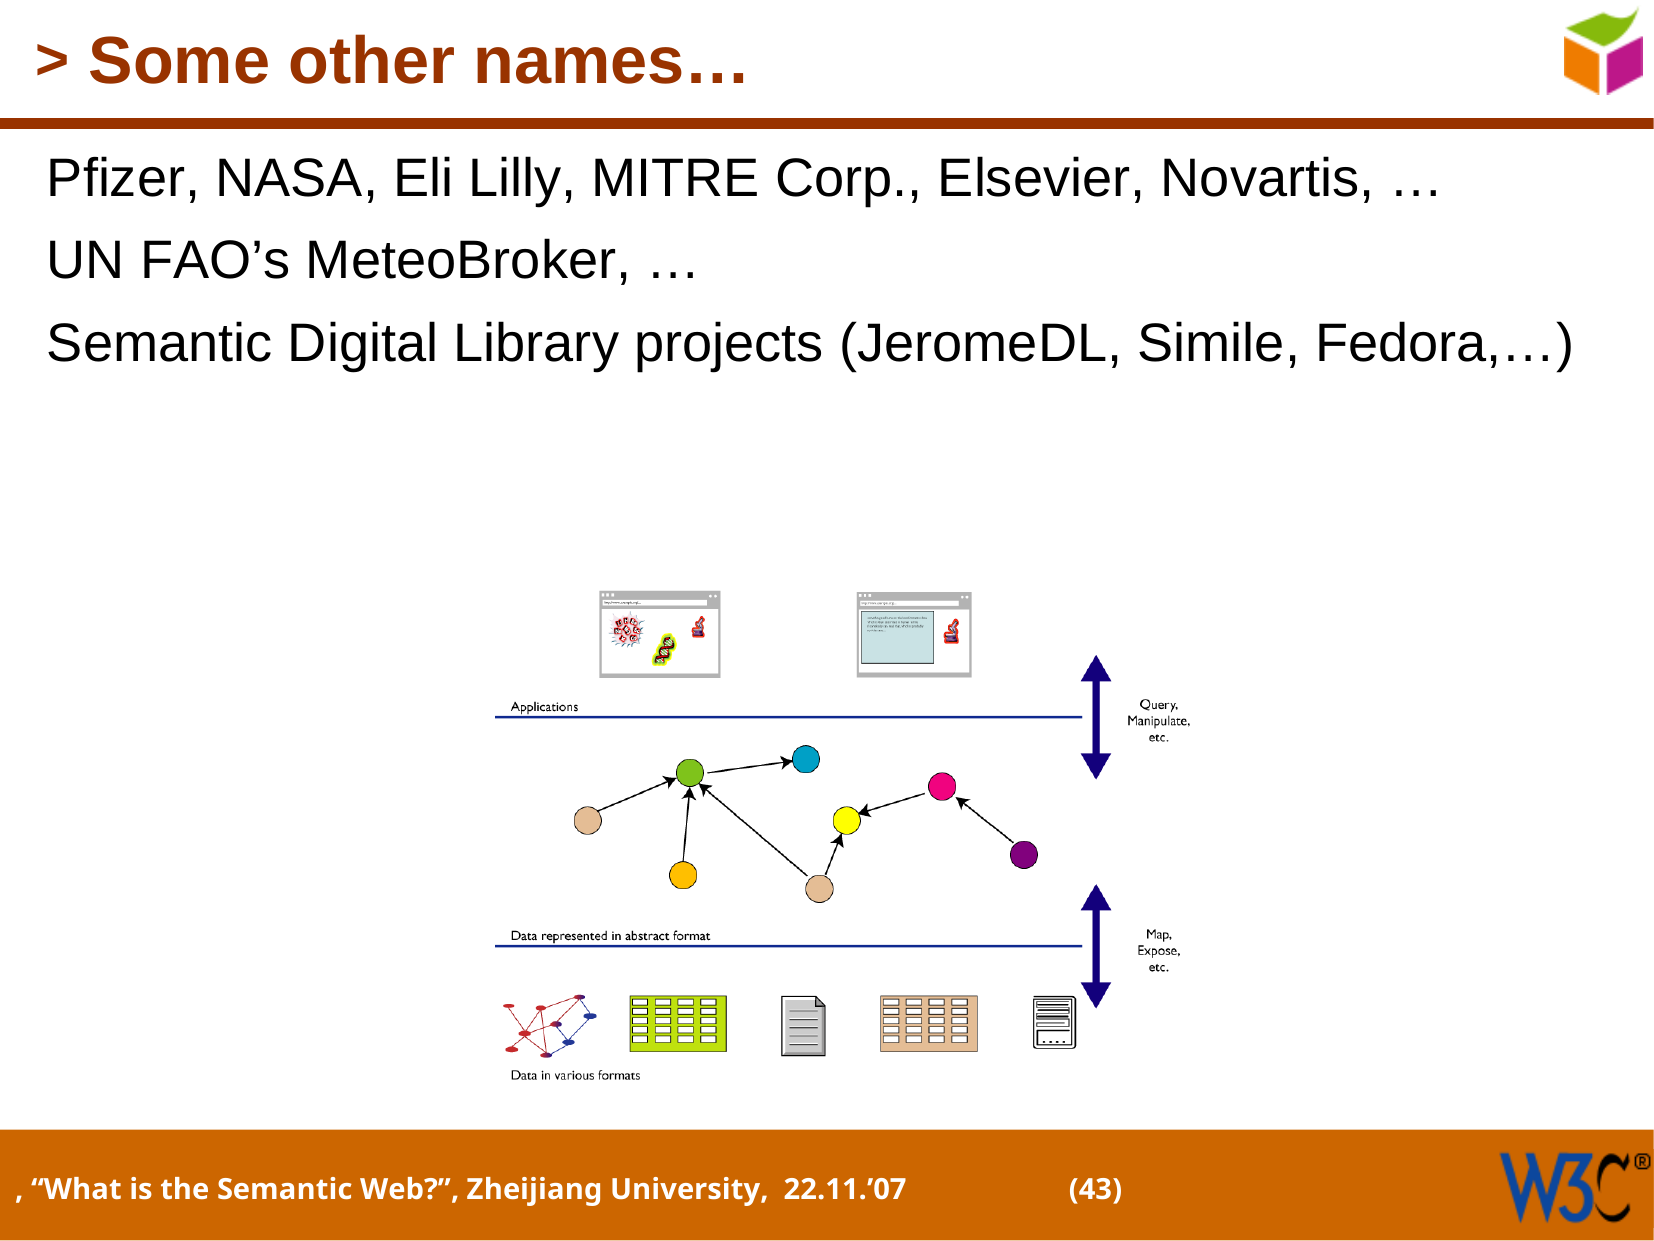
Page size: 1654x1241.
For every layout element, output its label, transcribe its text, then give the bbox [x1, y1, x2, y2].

picture [490, 590, 1190, 1083]
title Some other names… [88, 0, 1488, 119]
picture [1495, 1149, 1654, 1228]
list Pfizer, NASA, Eli Lilly, MITRE Corp., Elsevier, Novartis, … UN FAO’s MeteoBroker, … Semantic Digital Library projects (JeromeDL, Simile, Fedora,…) [29, 147, 1654, 532]
picture [1564, 5, 1643, 95]
